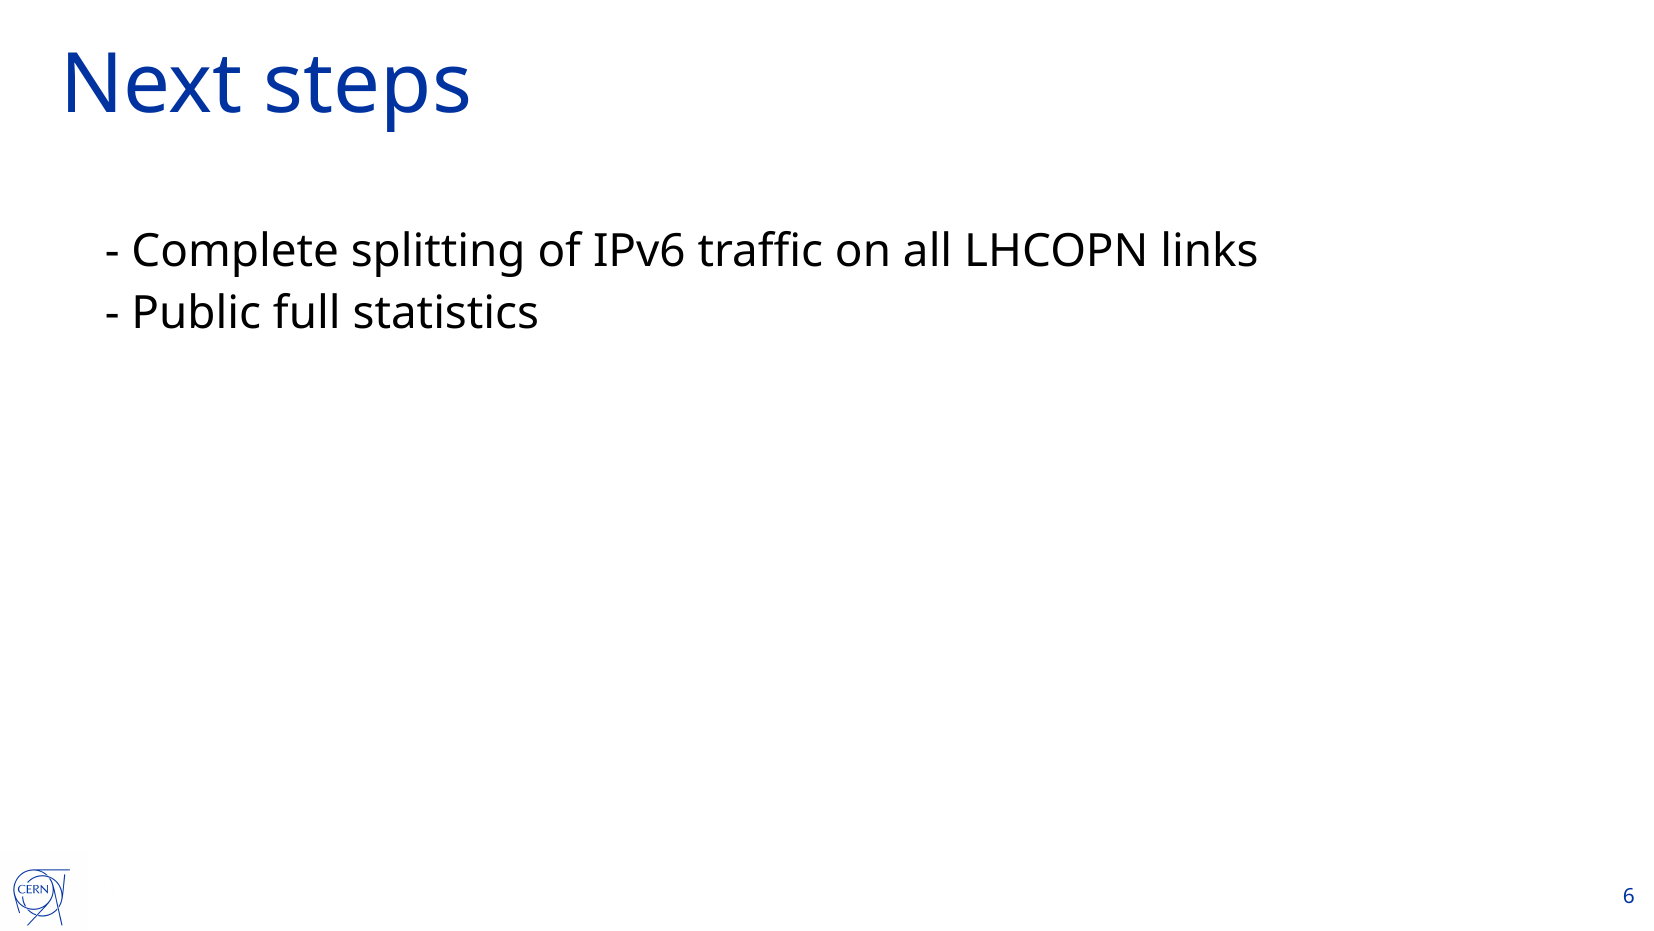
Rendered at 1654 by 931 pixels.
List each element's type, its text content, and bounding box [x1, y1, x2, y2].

picture [0, 850, 127, 931]
text_box - Complete splitting of IPv6 traffic on all LHCOPN links - Public full statistics [90, 210, 1549, 663]
title Next steps [60, 23, 1528, 174]
